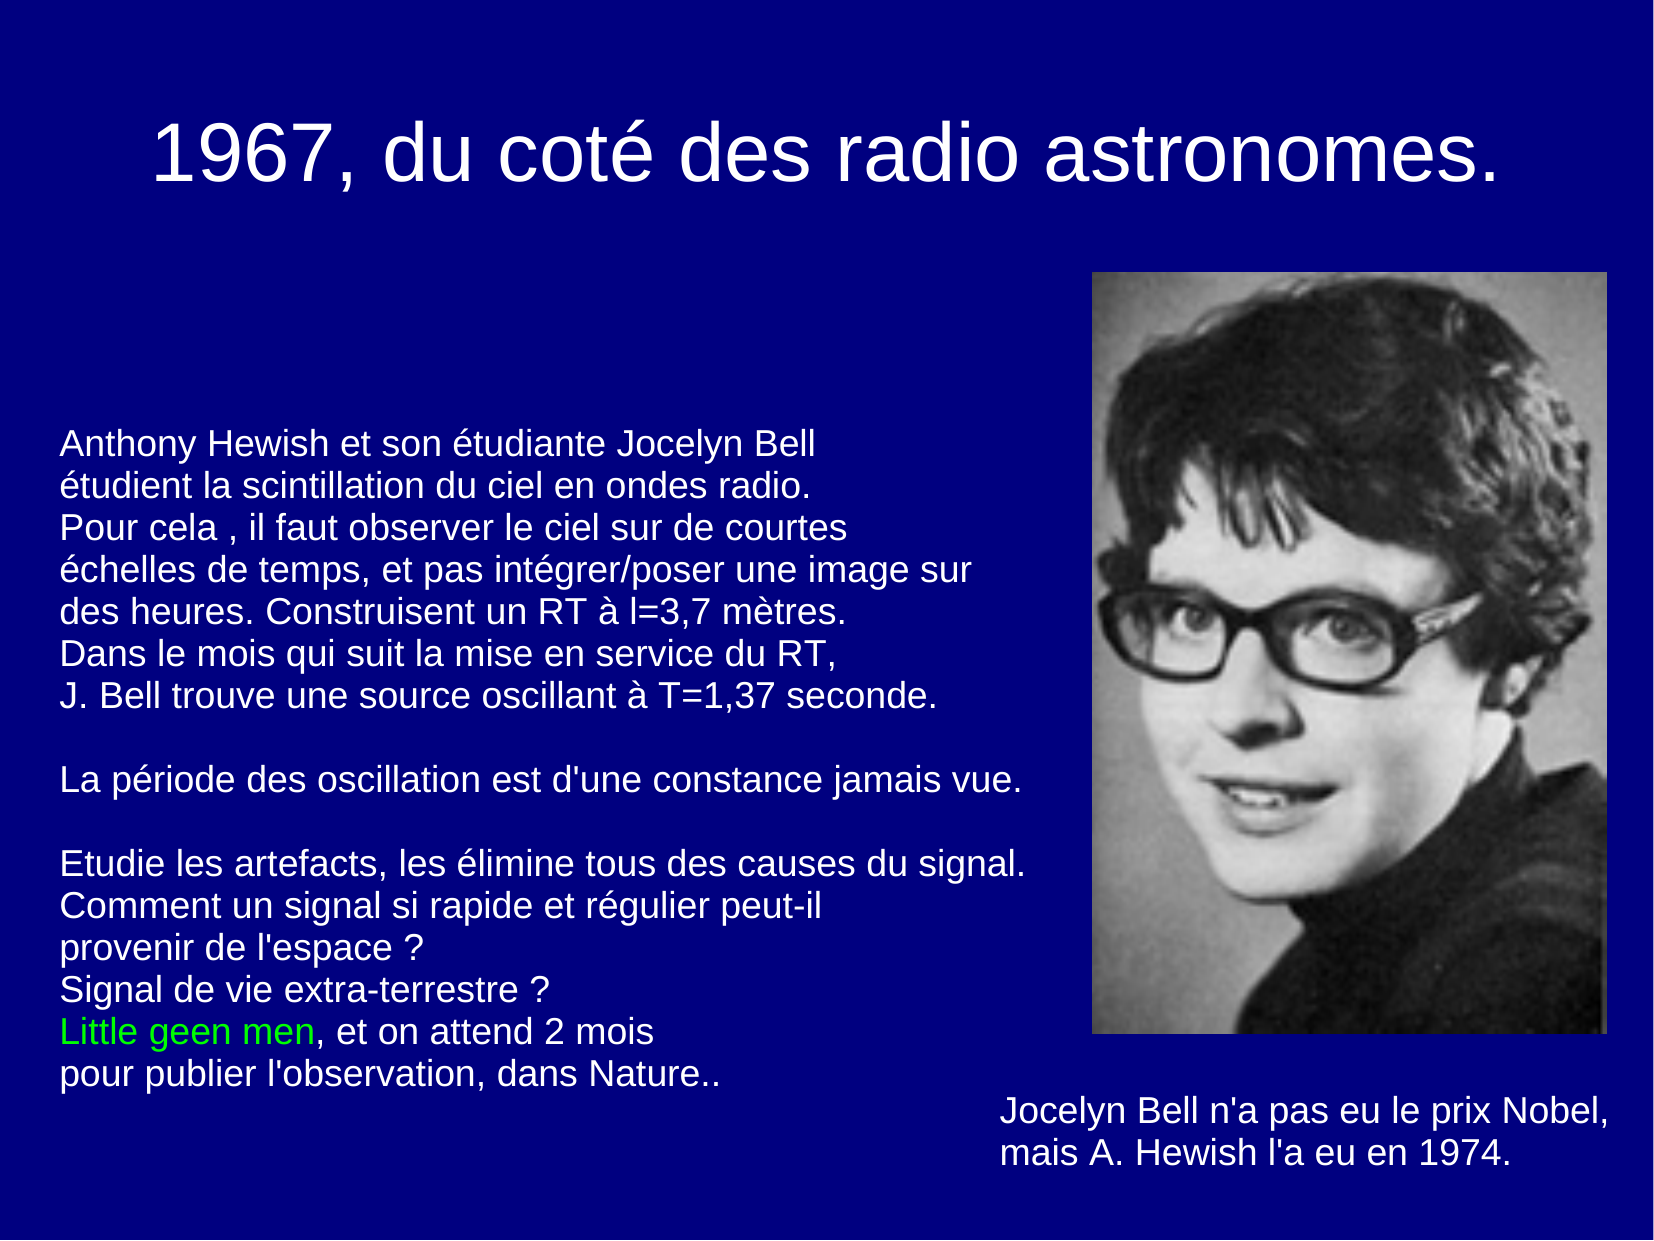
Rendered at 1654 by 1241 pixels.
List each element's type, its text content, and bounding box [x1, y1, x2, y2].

title 1967, du coté des radio astronomes. [82, 49, 1571, 257]
text_box Anthony Hewish et son étudiante Jocelyn Bell étudient la scintillation du ciel en ondes radio. Pour cela , il faut observer le ciel sur de courtes échelles de temps, et pas intégrer/poser une image sur des heures. Construisent un RT à l=3,7 mètres. Dans le mois qui suit la mise en service du RT, J. Bell trouve une source oscillant à T=1,37 seconde. La période des oscillation est d'une constance jamais vue. Etudie les artefacts, les élimine tous des causes du signal. Comment un signal si rapide et régulier peut-il provenir de l'espace ? Signal de vie extra-terrestre ? Little geen men, et on attend 2 mois pour publier l'observation, dans Nature.. [44, 373, 1049, 1188]
picture [1092, 272, 1607, 1034]
text_box Jocelyn Bell n'a pas eu le prix Nobel, mais A. Hewish l'a eu en 1974. [984, 1082, 1625, 1182]
